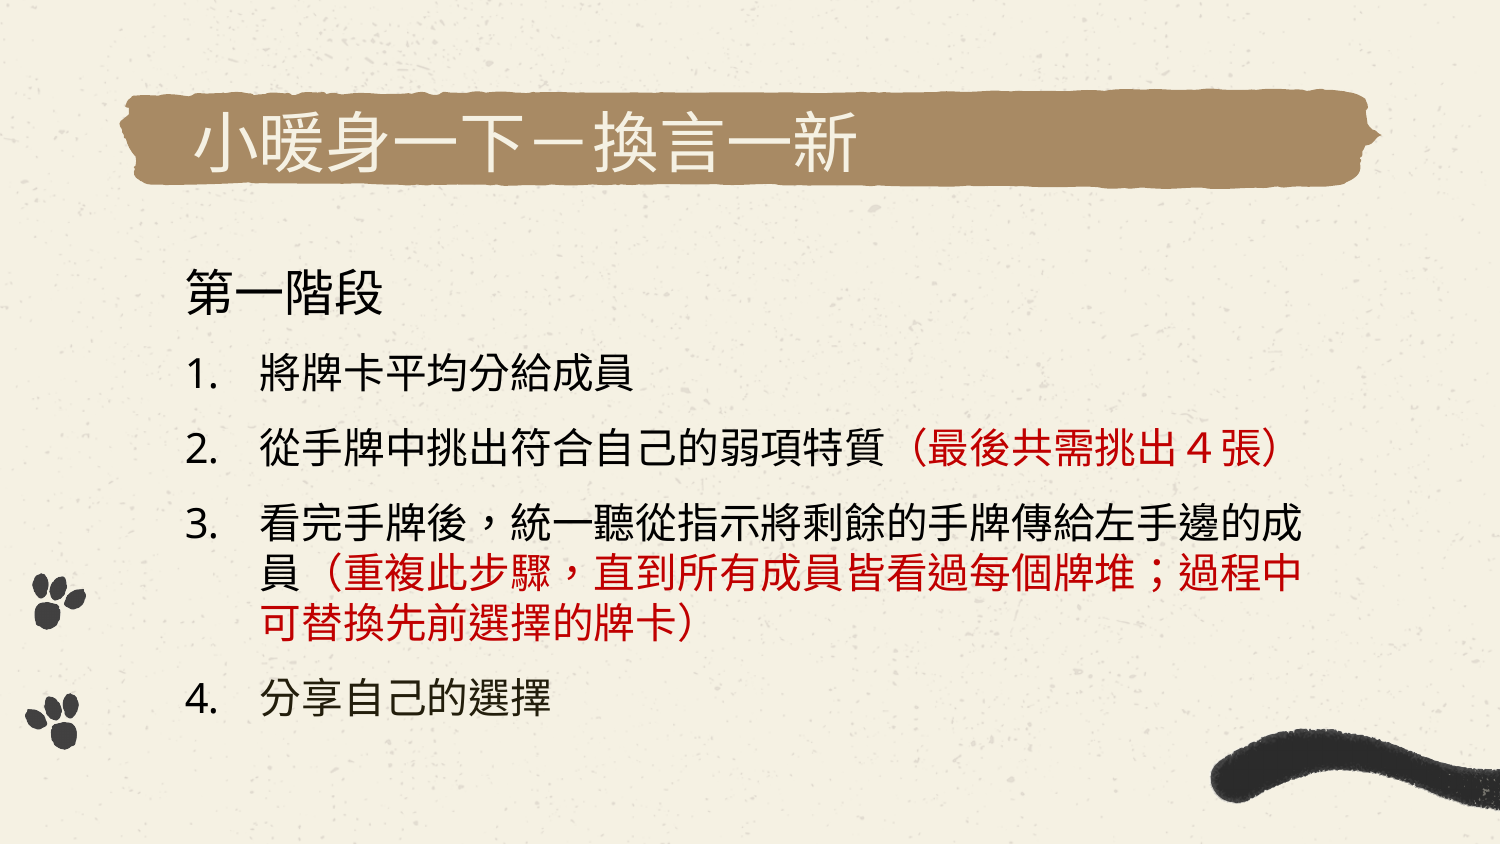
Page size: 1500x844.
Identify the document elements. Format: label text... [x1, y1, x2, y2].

text_box 小暖身一下－換言一新 [177, 93, 945, 189]
text_box 第一階段 將牌卡平均分給成員 從手牌中挑出符合自己的弱項特質（最後共需挑出４張） 看完手牌後，統一聽從指示將剩餘的手牌傳給左手邊的成員（重複此步驟，直到所有成員皆看過每個牌堆；過程中可替換先前選擇的牌卡） 分享自己的選擇 [170, 254, 1330, 730]
picture [0, 0, 1500, 844]
